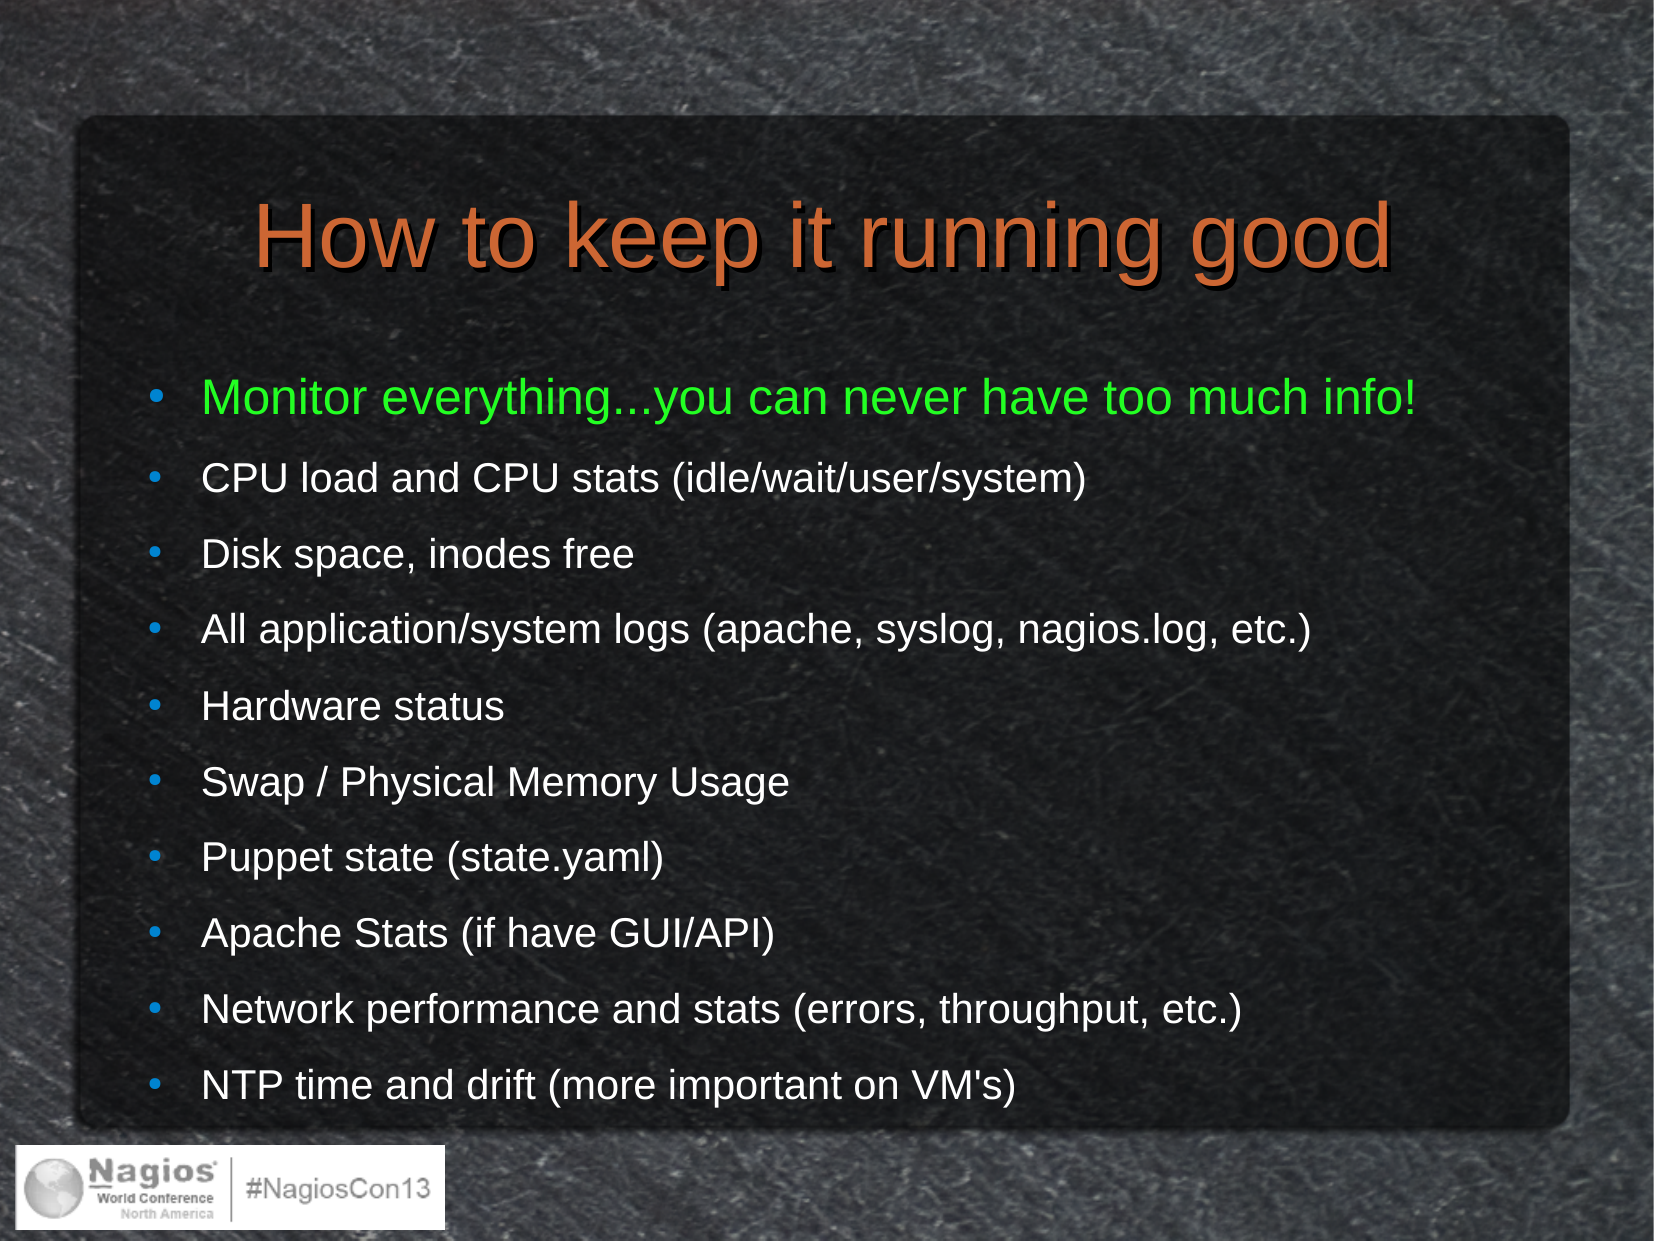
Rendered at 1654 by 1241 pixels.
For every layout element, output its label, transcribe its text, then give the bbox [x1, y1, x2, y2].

list Monitor everything...you can never have too much info! CPU load and CPU stats (idle/wait/user/system) Disk space, inodes free All application/system logs (apache, syslog, nagios.log, etc.) Hardware status Swap / Physical Memory Usage Puppet state (state.yaml) Apache Stats (if have GUI/API) Network performance and stats (errors, throughput, etc.) NTP time and drift (more important on VM's) [129, 369, 1518, 1109]
title How to keep it running good [129, 118, 1518, 355]
picture [0, 0, 1654, 1241]
